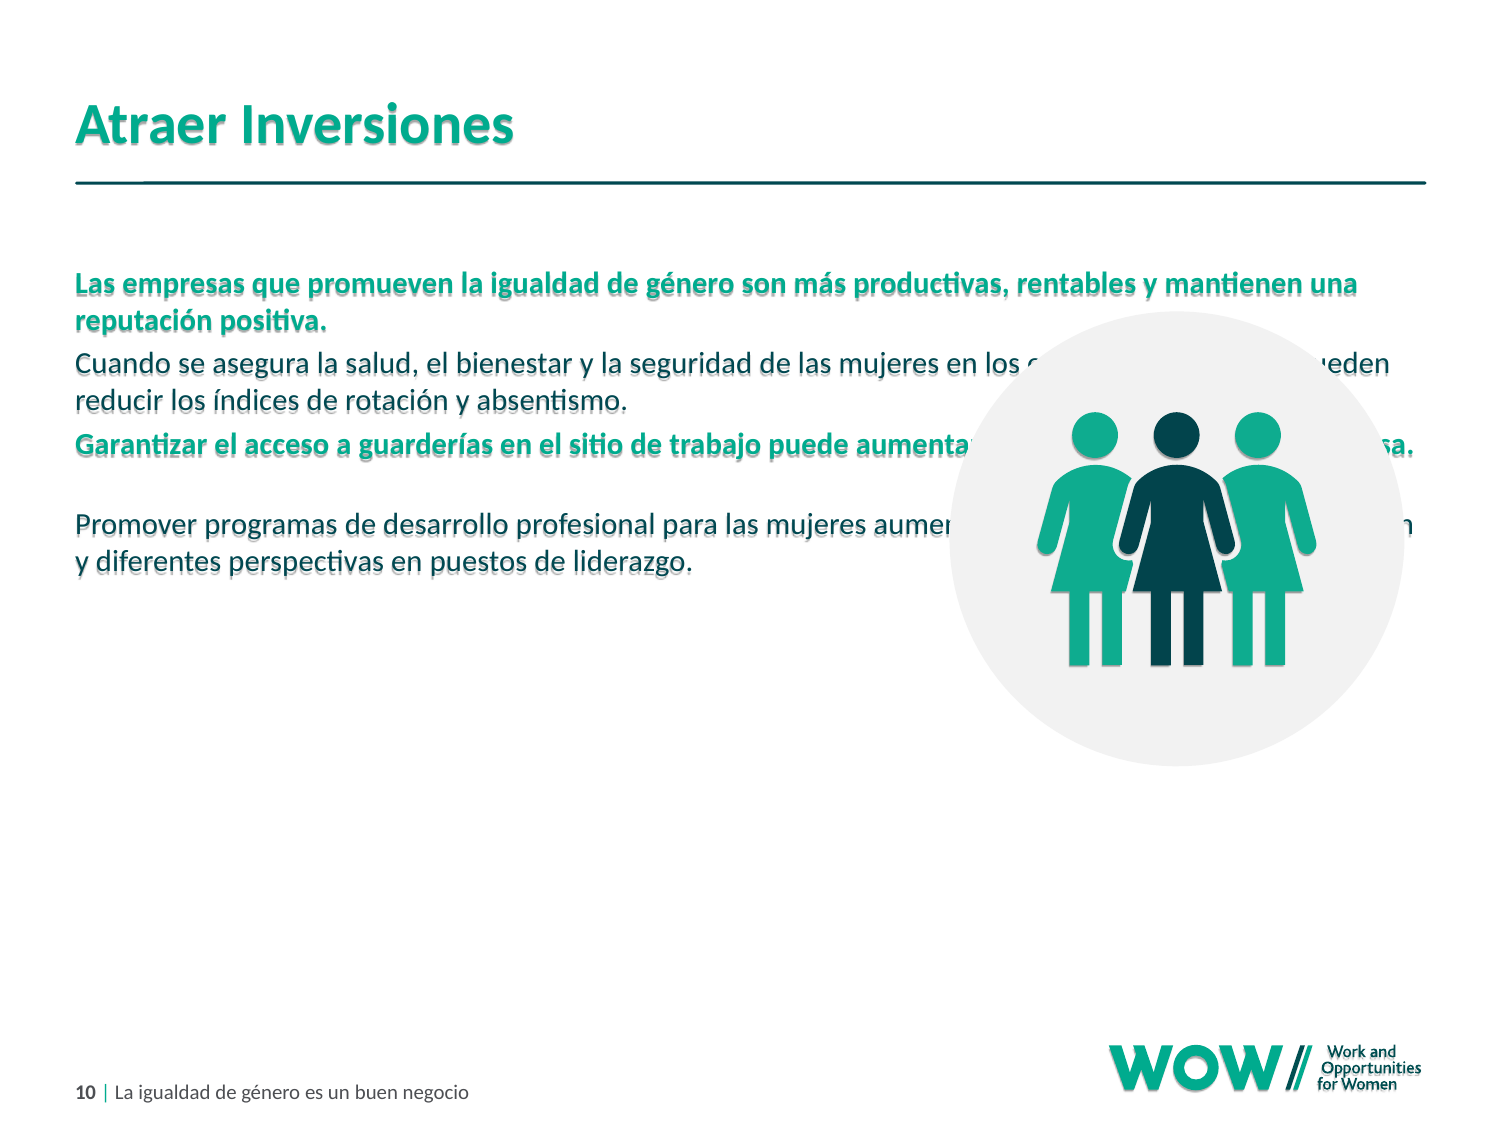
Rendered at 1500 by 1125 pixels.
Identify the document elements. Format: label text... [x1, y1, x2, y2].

text_box 10 | La igualdad de género es un buen negocio [75, 1045, 700, 1106]
title Atraer Inversiones [75, 19, 1425, 133]
list Las empresas que promueven la igualdad de género son más productivas, rentables y mantienen una reputación positiva. Cuando se asegura la salud, el bienestar y la seguridad de las mujeres en los espacios laborales se pueden reducir los índices de rotación y absentismo. Garantizar el acceso a guarderías en el sitio de trabajo puede aumentar la productividad de una empresa. Promover programas de desarrollo profesional para las mujeres aumentan las oportunidades de innovación y diferentes perspectivas en puestos de liderazgo. [75, 262, 886, 929]
text_box [949, 311, 1405, 767]
picture [1030, 392, 1324, 685]
